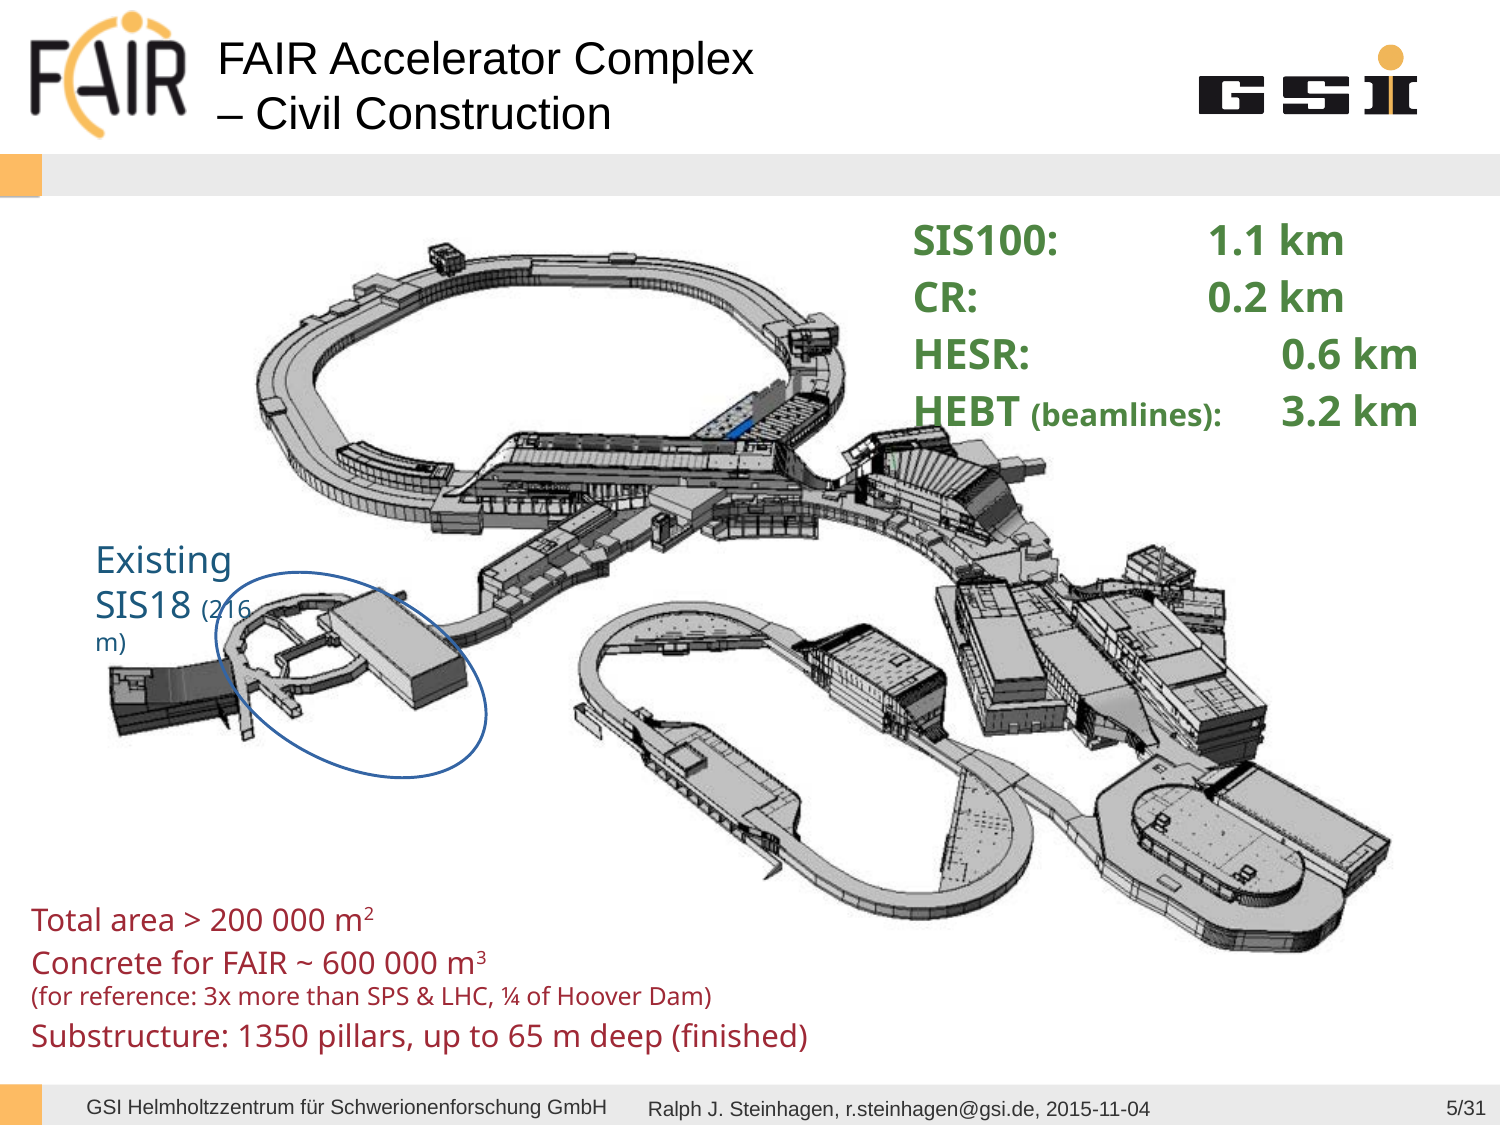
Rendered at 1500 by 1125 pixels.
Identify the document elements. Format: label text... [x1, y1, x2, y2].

picture [96, 226, 1404, 962]
text_box Existing SIS18 (216 m) [95, 536, 257, 582]
picture [30, 9, 187, 141]
text_box SIS100: 1.1 km CR: 0.2 km HESR: 0.6 km HEBT (beamlines): 3.2 km [897, 203, 1489, 422]
text_box FAIR Accelerator Complex – Civil Construction [217, 20, 1109, 147]
picture [218, 574, 484, 776]
text_box Total area > 200 000 m2 Concrete for FAIR ~ 600 000 m3 (for reference: 3x more than SPS & LHC, ¼ of Hoover Dam) Substructure: 1350 pillars, up to 65 m deep (finished) [31, 899, 1052, 1052]
picture [1197, 42, 1419, 117]
